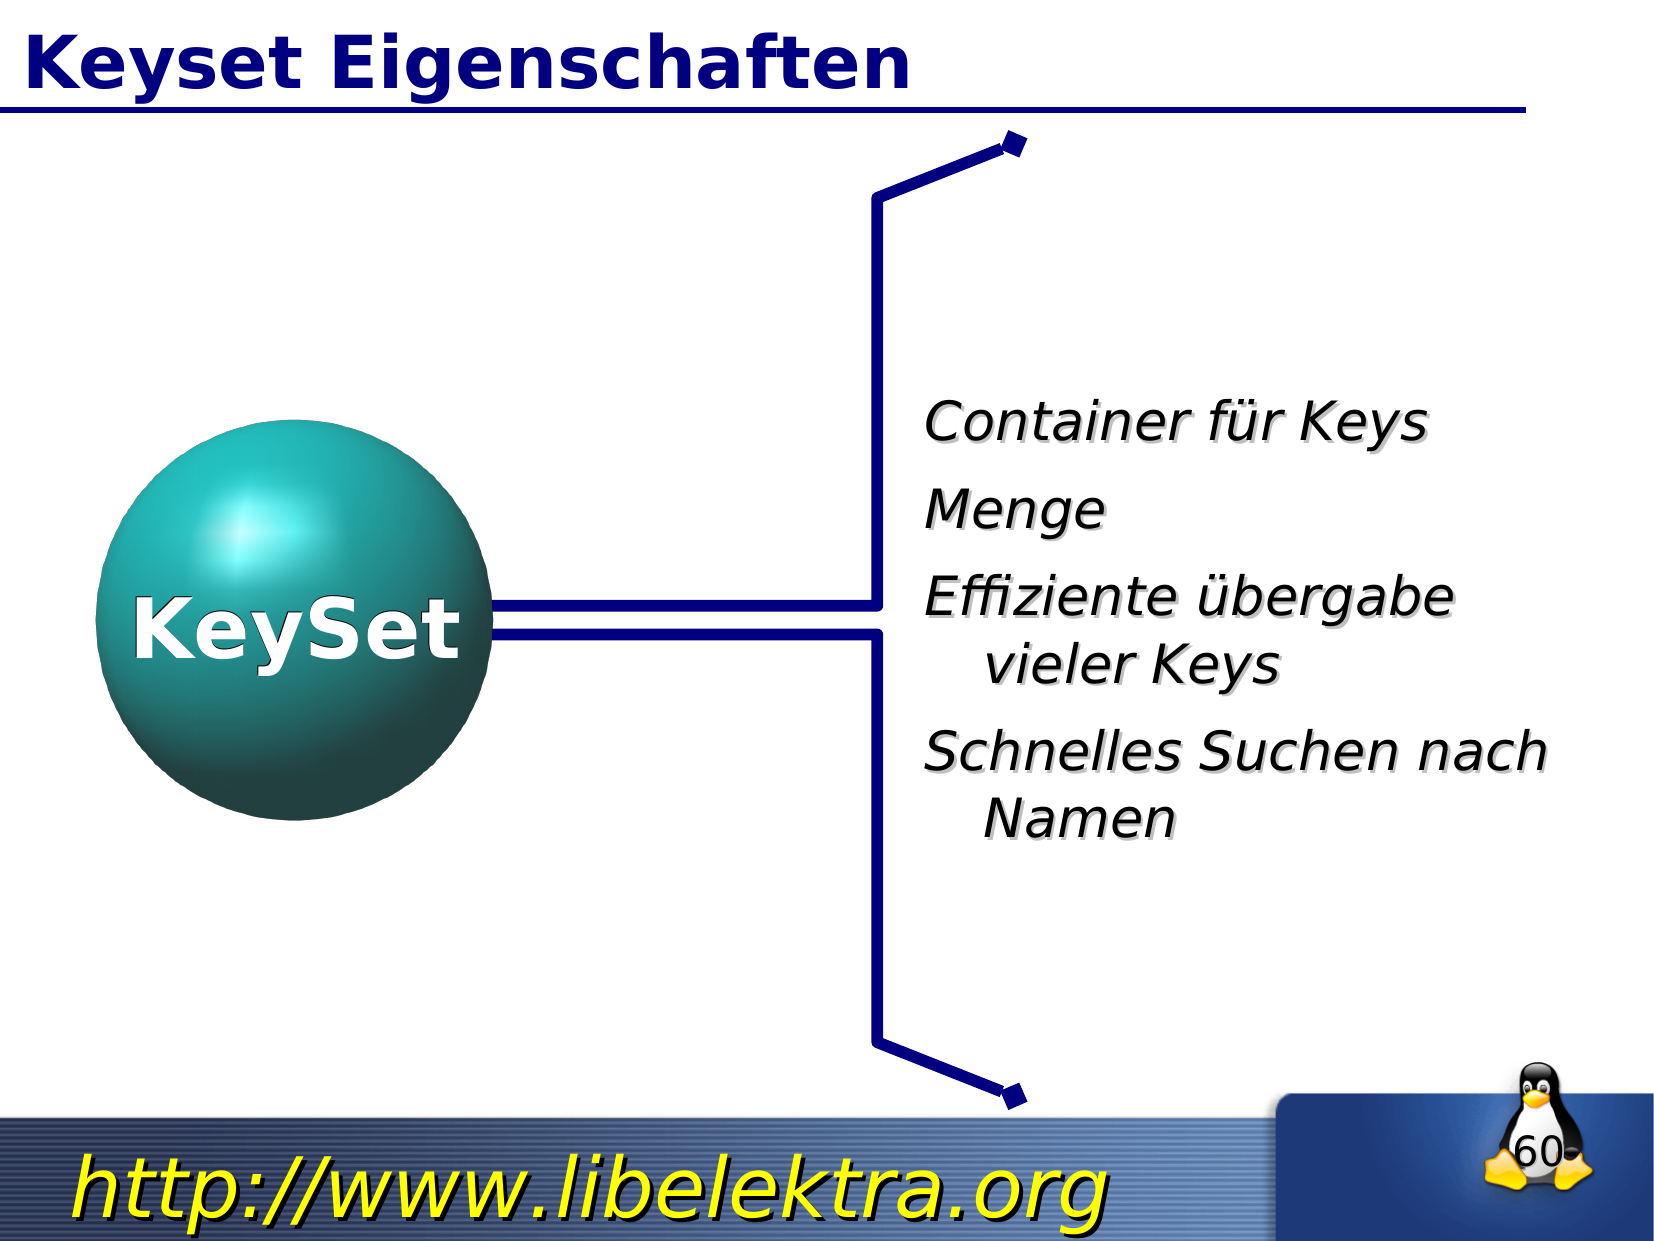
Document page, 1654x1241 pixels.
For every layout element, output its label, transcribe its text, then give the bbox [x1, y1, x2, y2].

picture [0, 1061, 1654, 1241]
list Container für Keys Menge Effiziente übergabe vieler Keys Schnelles Suchen nach Namen [909, 378, 1614, 854]
text_box KeySet [129, 574, 462, 720]
text_box Keyset Eigenschaften [22, 14, 1611, 111]
text_box <Nummer> [1312, 1122, 1566, 1178]
